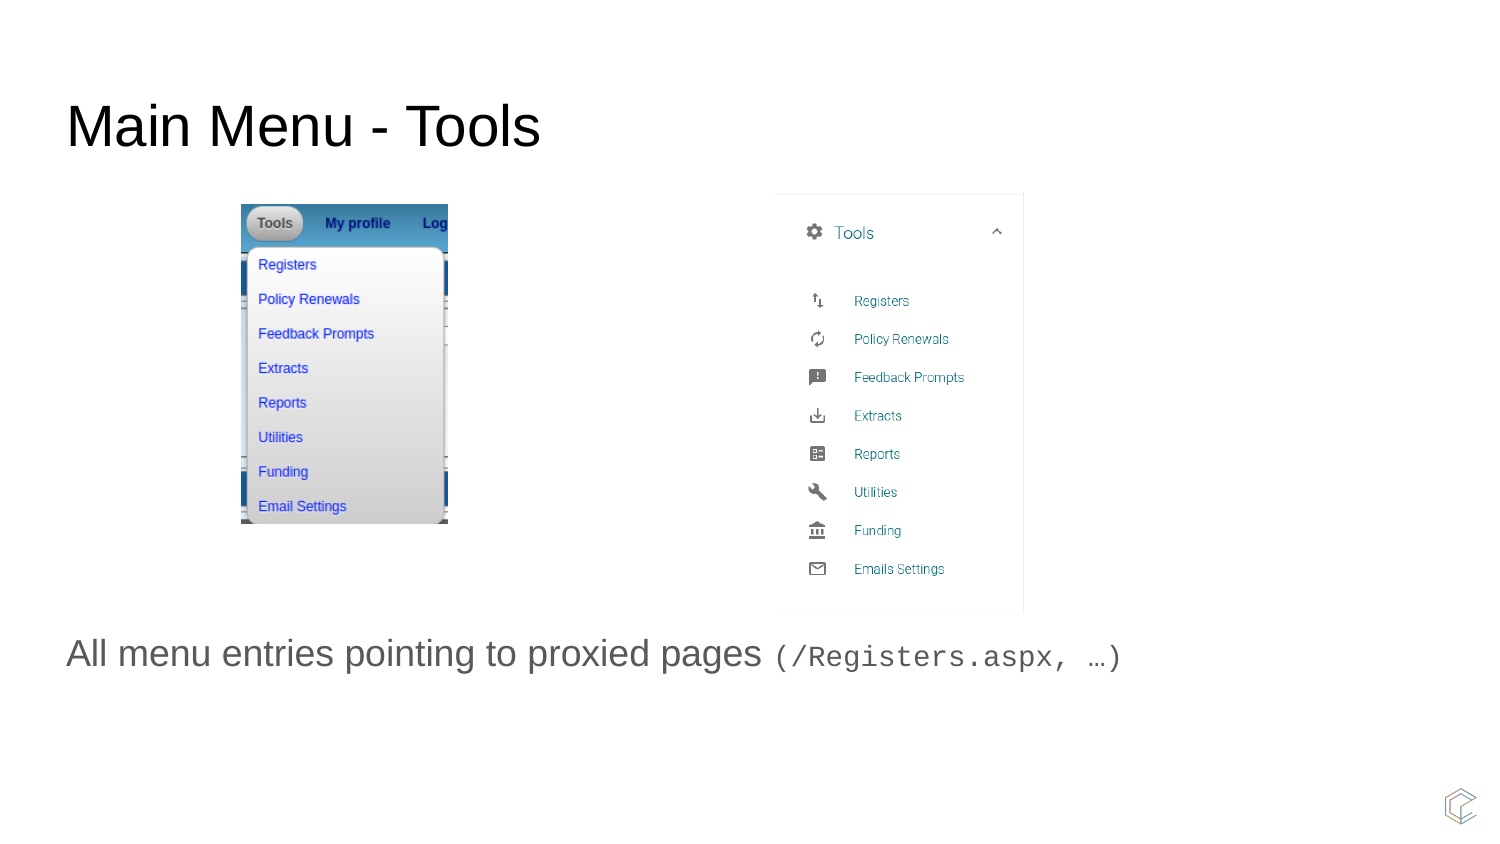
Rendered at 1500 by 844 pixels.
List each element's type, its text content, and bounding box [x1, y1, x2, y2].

picture [241, 204, 448, 524]
picture [1441, 784, 1481, 829]
list All menu entries pointing to proxied pages (/Registers.aspx, …) [51, 189, 1449, 750]
picture [774, 192, 1024, 614]
title Main Menu - Tools [51, 72, 1449, 167]
